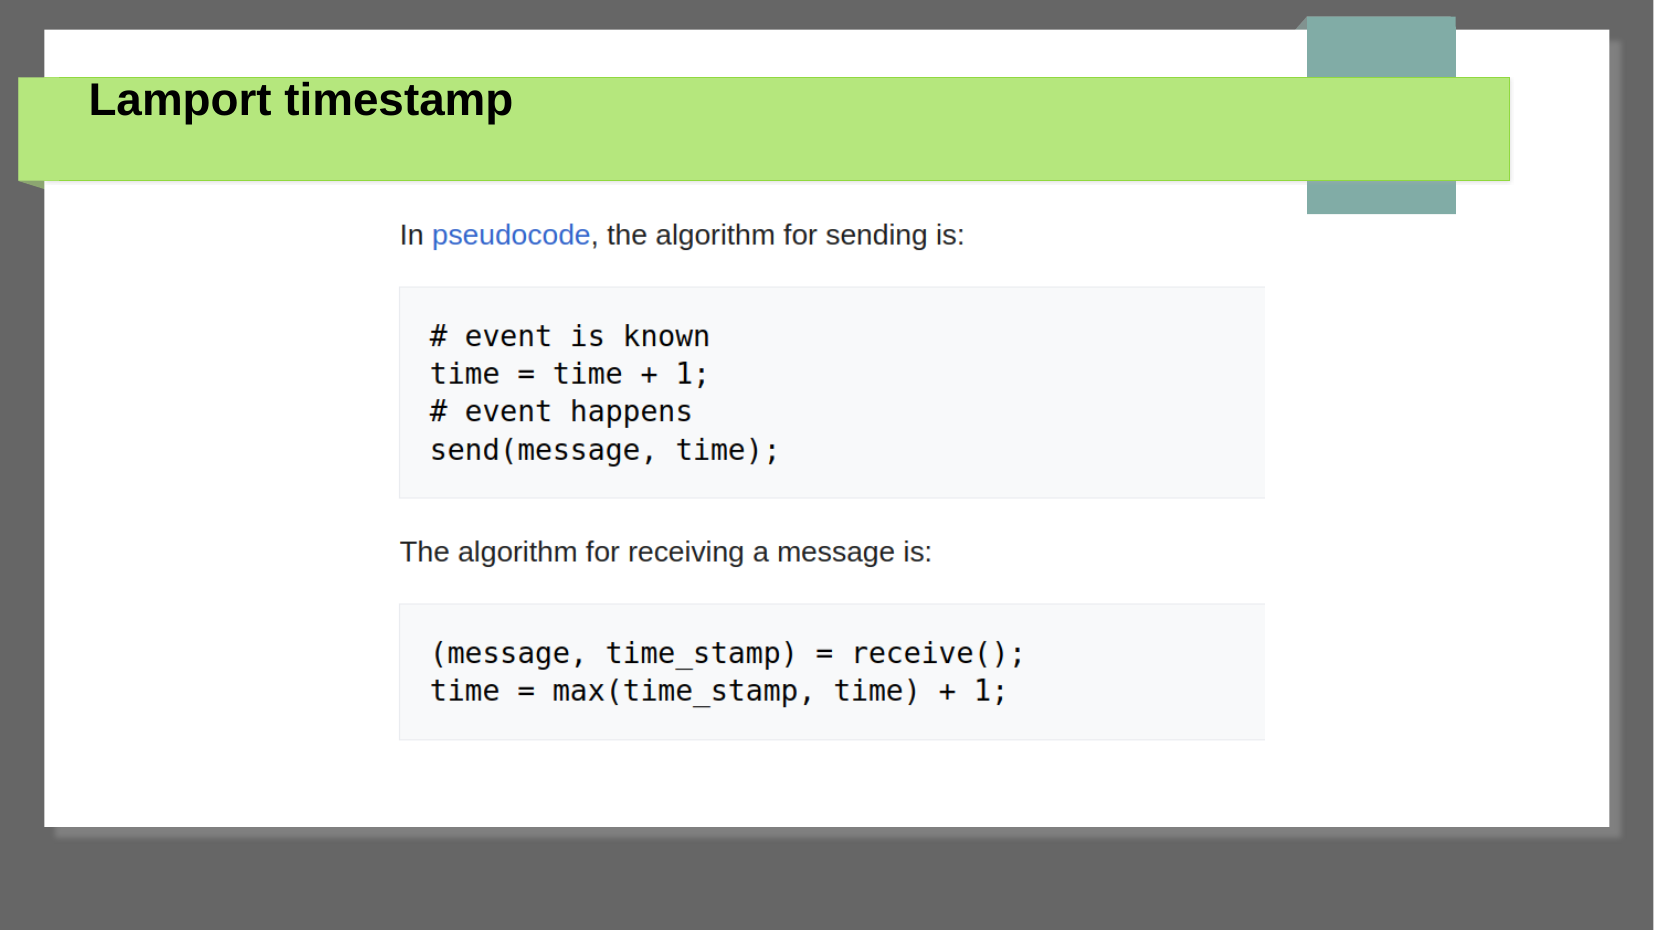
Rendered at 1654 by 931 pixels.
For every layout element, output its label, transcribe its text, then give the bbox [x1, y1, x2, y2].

picture [388, 217, 1265, 758]
title Lamport timestamp [88, 73, 1506, 178]
